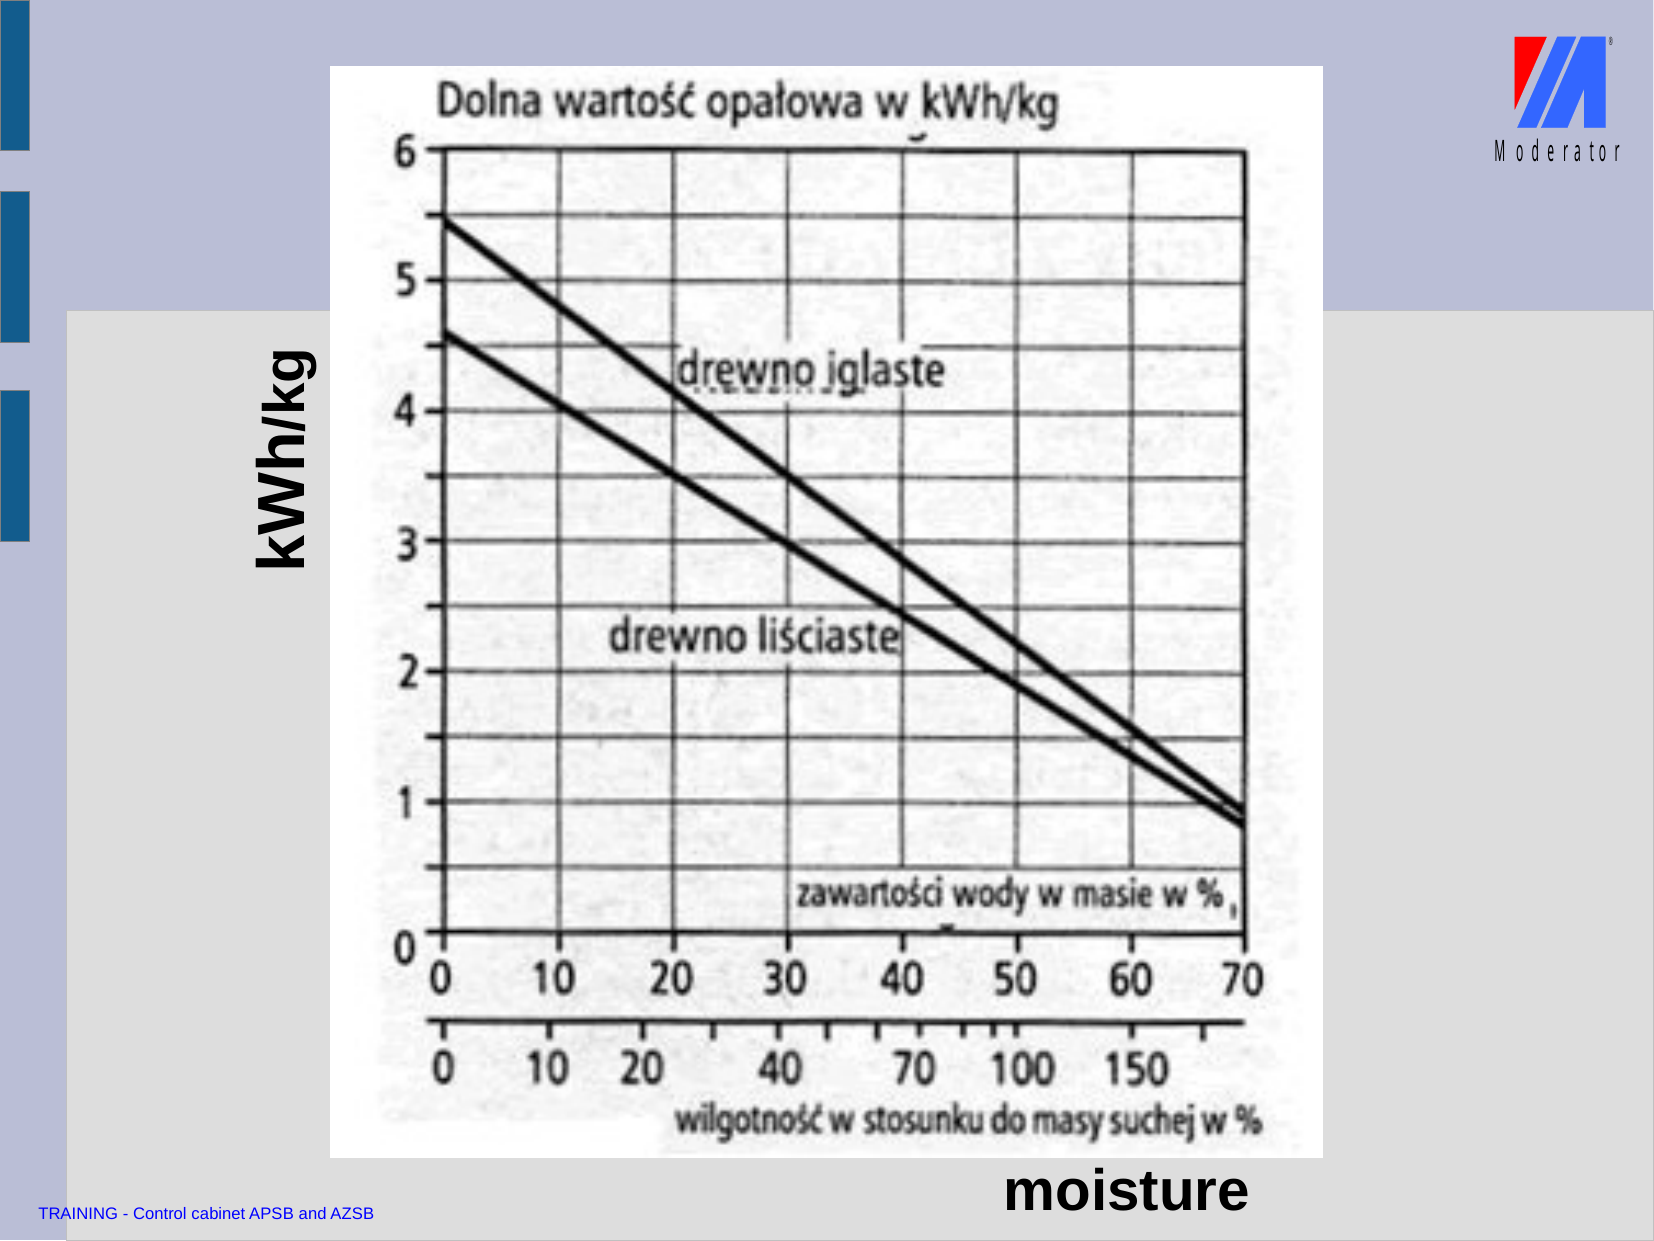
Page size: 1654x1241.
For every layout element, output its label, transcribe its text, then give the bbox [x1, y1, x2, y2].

list moisture [933, 1157, 1347, 1241]
picture [1492, 33, 1635, 167]
list kWh/kg [243, 324, 337, 644]
text_box TRAINING - Control cabinet APSB and AZSB [23, 1197, 1134, 1231]
picture [330, 66, 1323, 1158]
